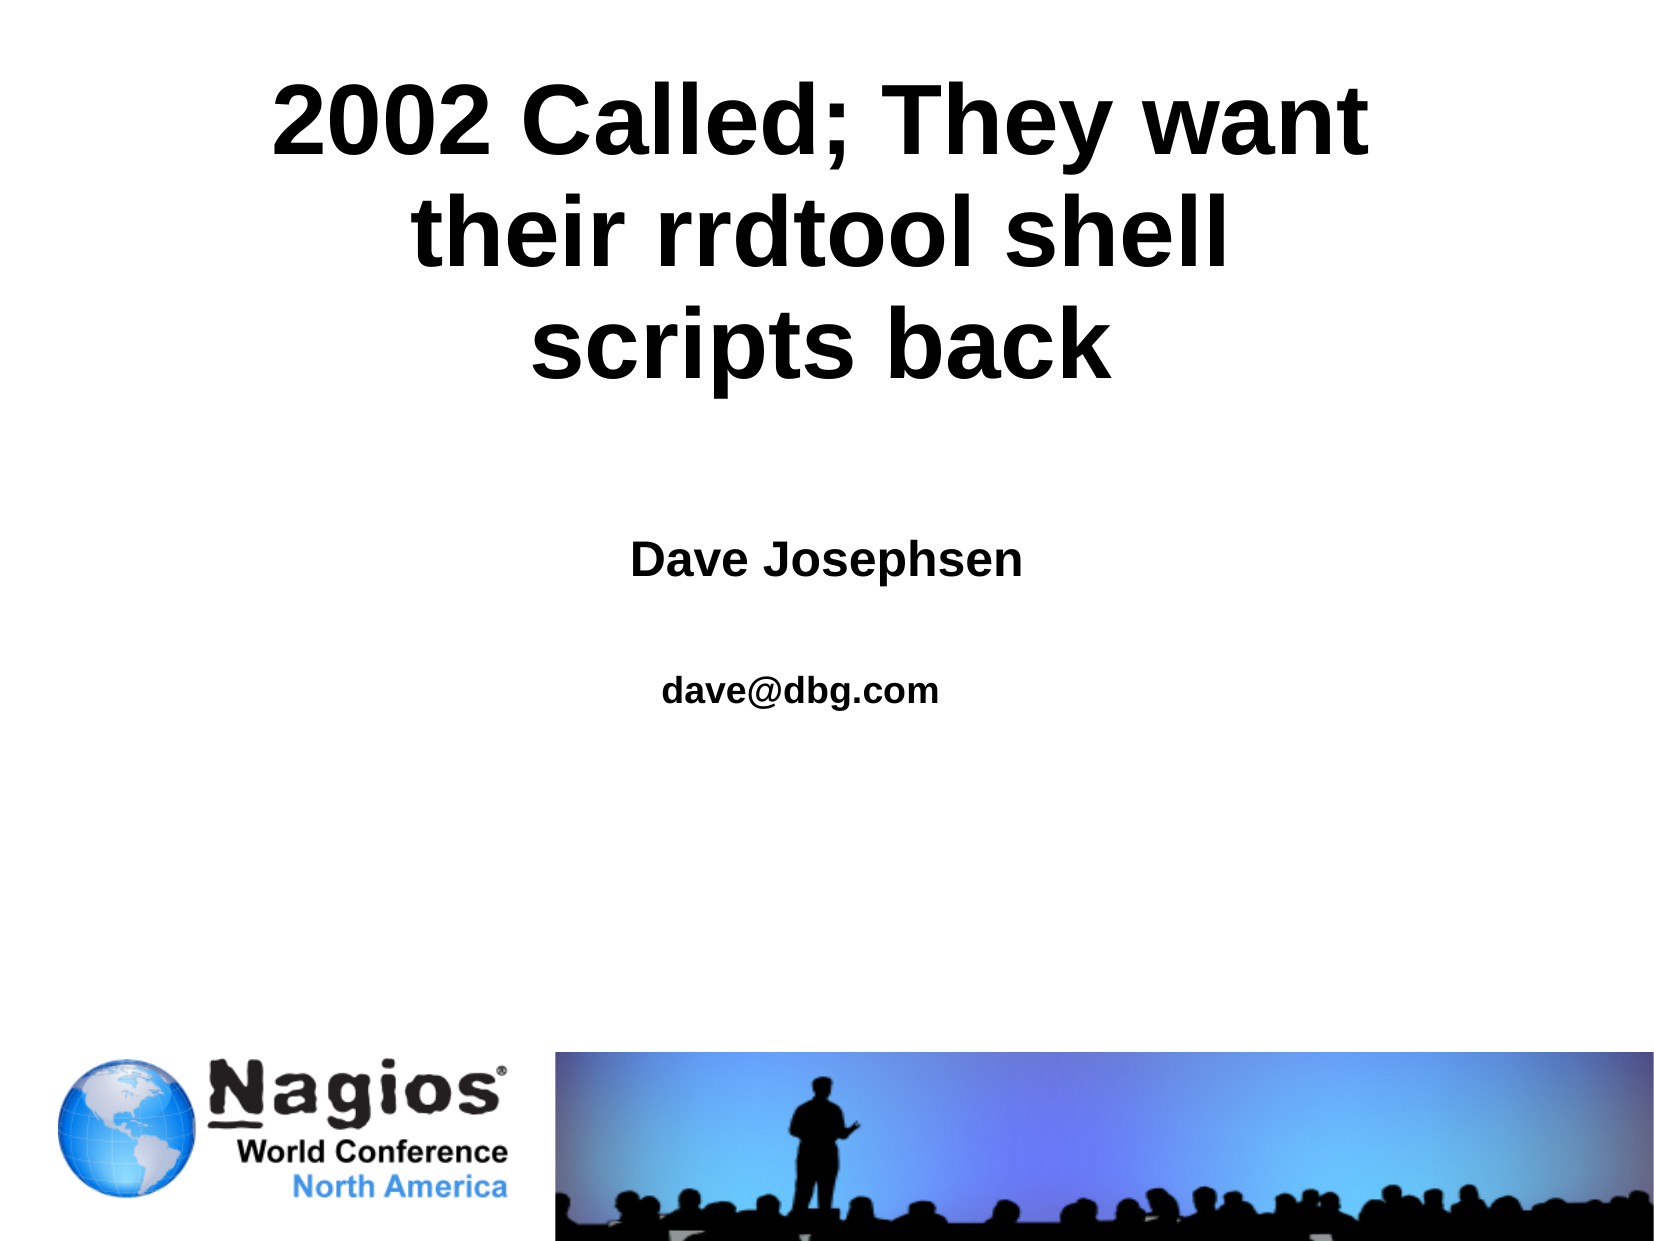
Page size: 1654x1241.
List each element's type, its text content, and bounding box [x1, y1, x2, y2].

text_box dave@dbg.com [0, 662, 1628, 720]
picture [555, 1052, 1654, 1241]
text_box 2002 Called; They want their rrdtool shell scripts back [256, 56, 1415, 488]
picture [58, 1058, 509, 1228]
text_box Dave Josephsen [0, 523, 1654, 595]
